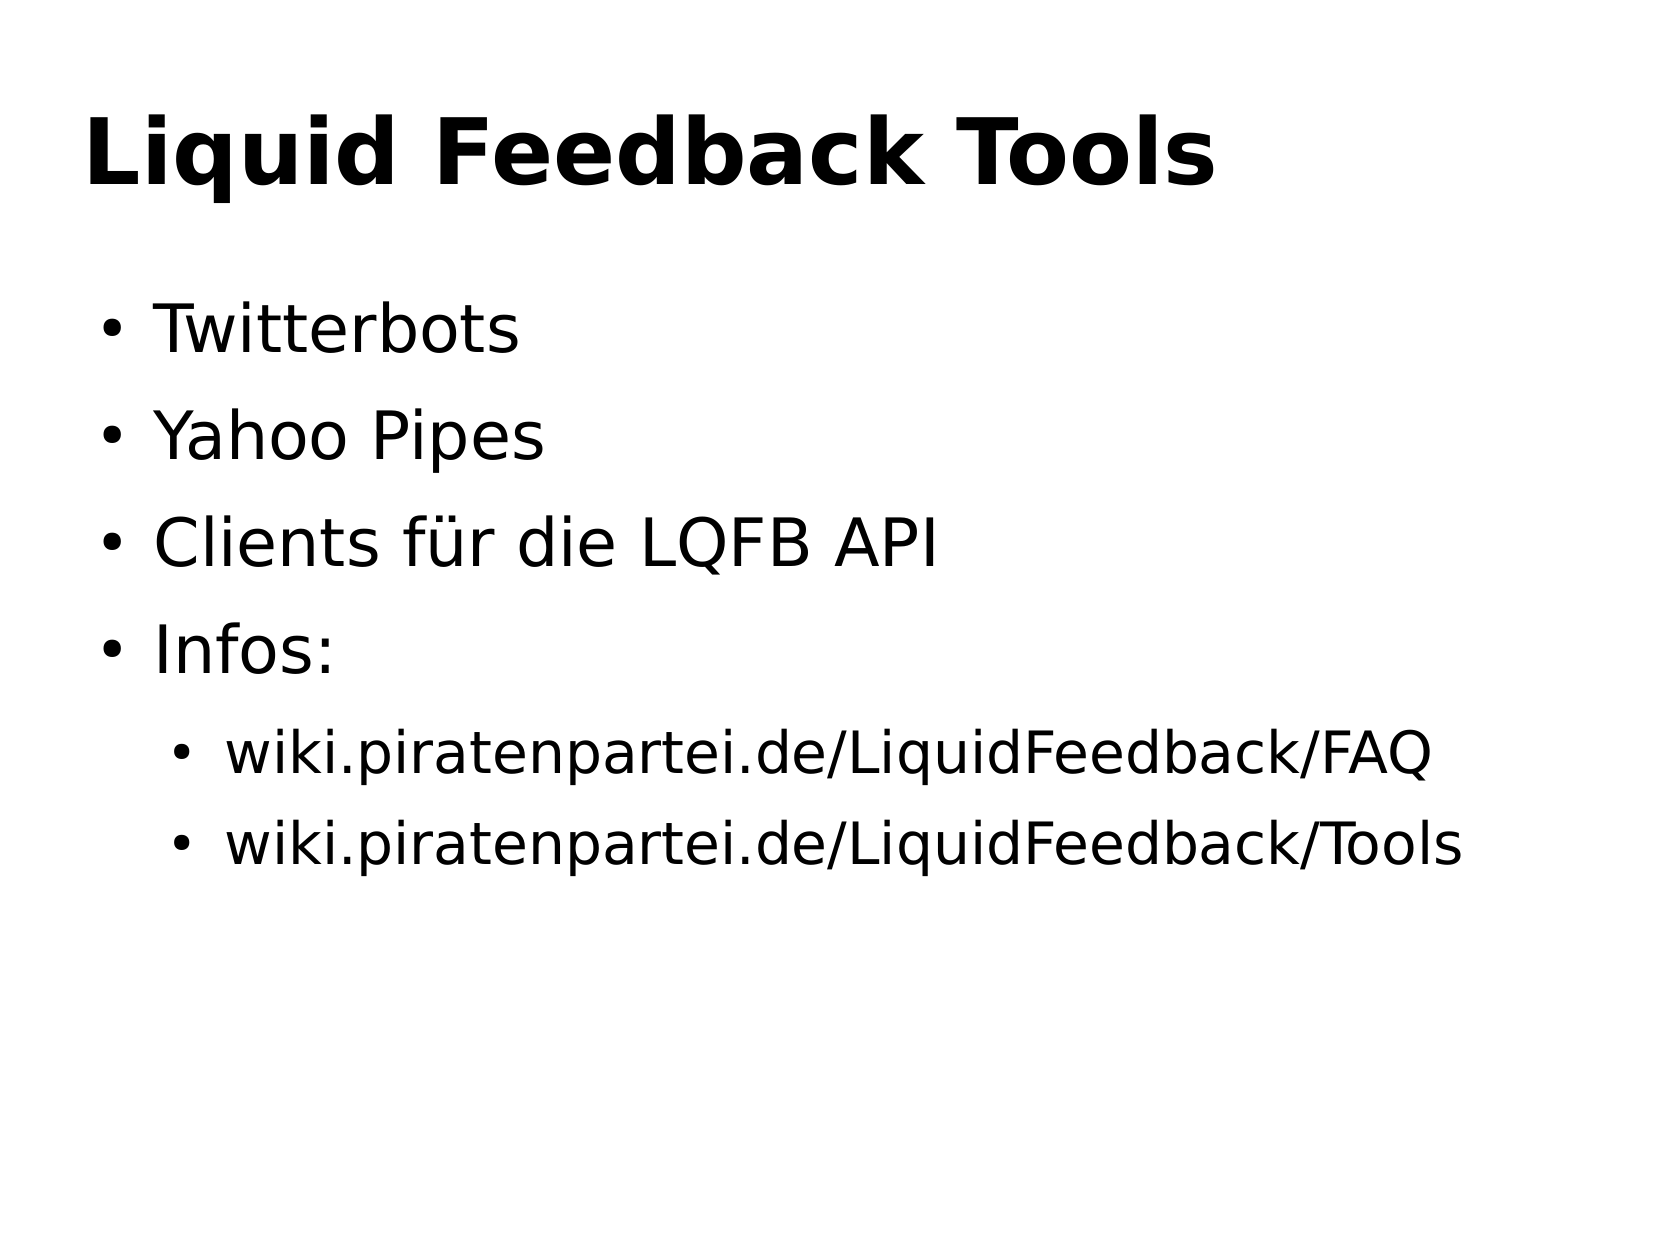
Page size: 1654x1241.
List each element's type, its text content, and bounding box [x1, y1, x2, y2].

title Liquid Feedback Tools [82, 49, 1571, 257]
list Twitterbots Yahoo Pipes Clients für die LQFB API Infos: wiki.piratenpartei.de/LiquidFeedback/FAQ wiki.piratenpartei.de/LiquidFeedback/Tools [82, 290, 1571, 1109]
